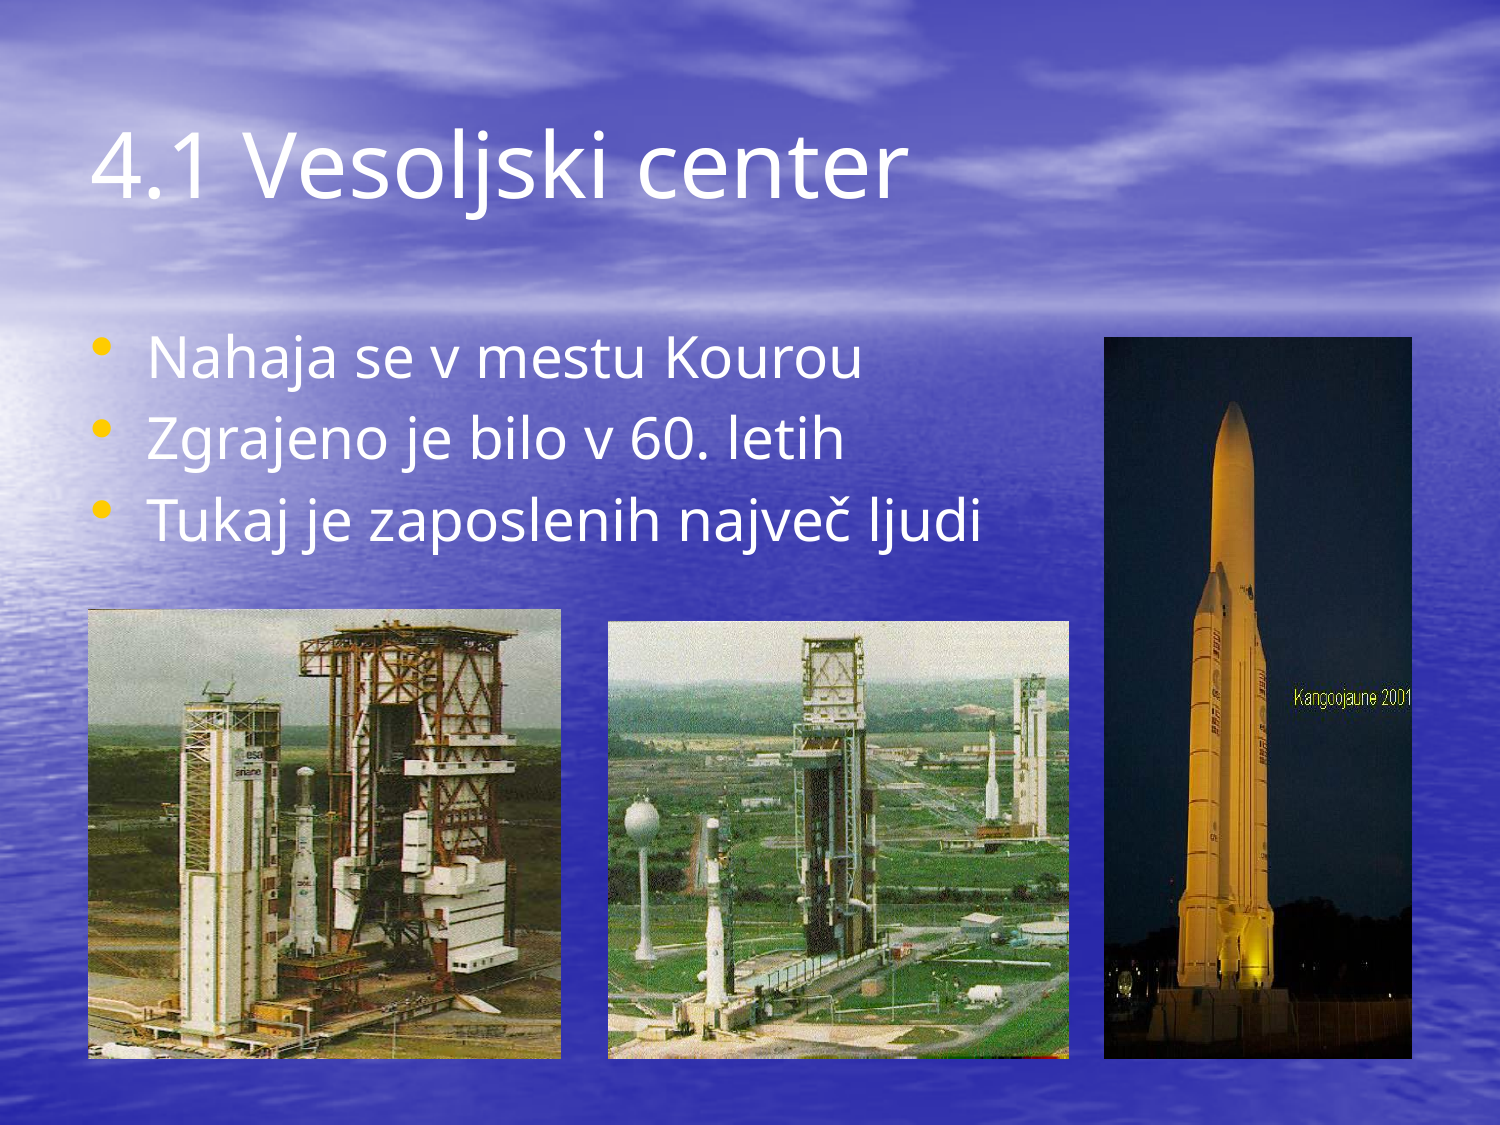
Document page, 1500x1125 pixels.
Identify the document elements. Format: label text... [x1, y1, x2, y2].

title 4.1 Vesoljski center [75, 47, 1425, 275]
picture [0, 0, 1500, 1125]
list Nahaja se v mestu Kourou Zgrajeno je bilo v 60. letih Tukaj je zaposlenih največ ljudi [75, 312, 1046, 646]
